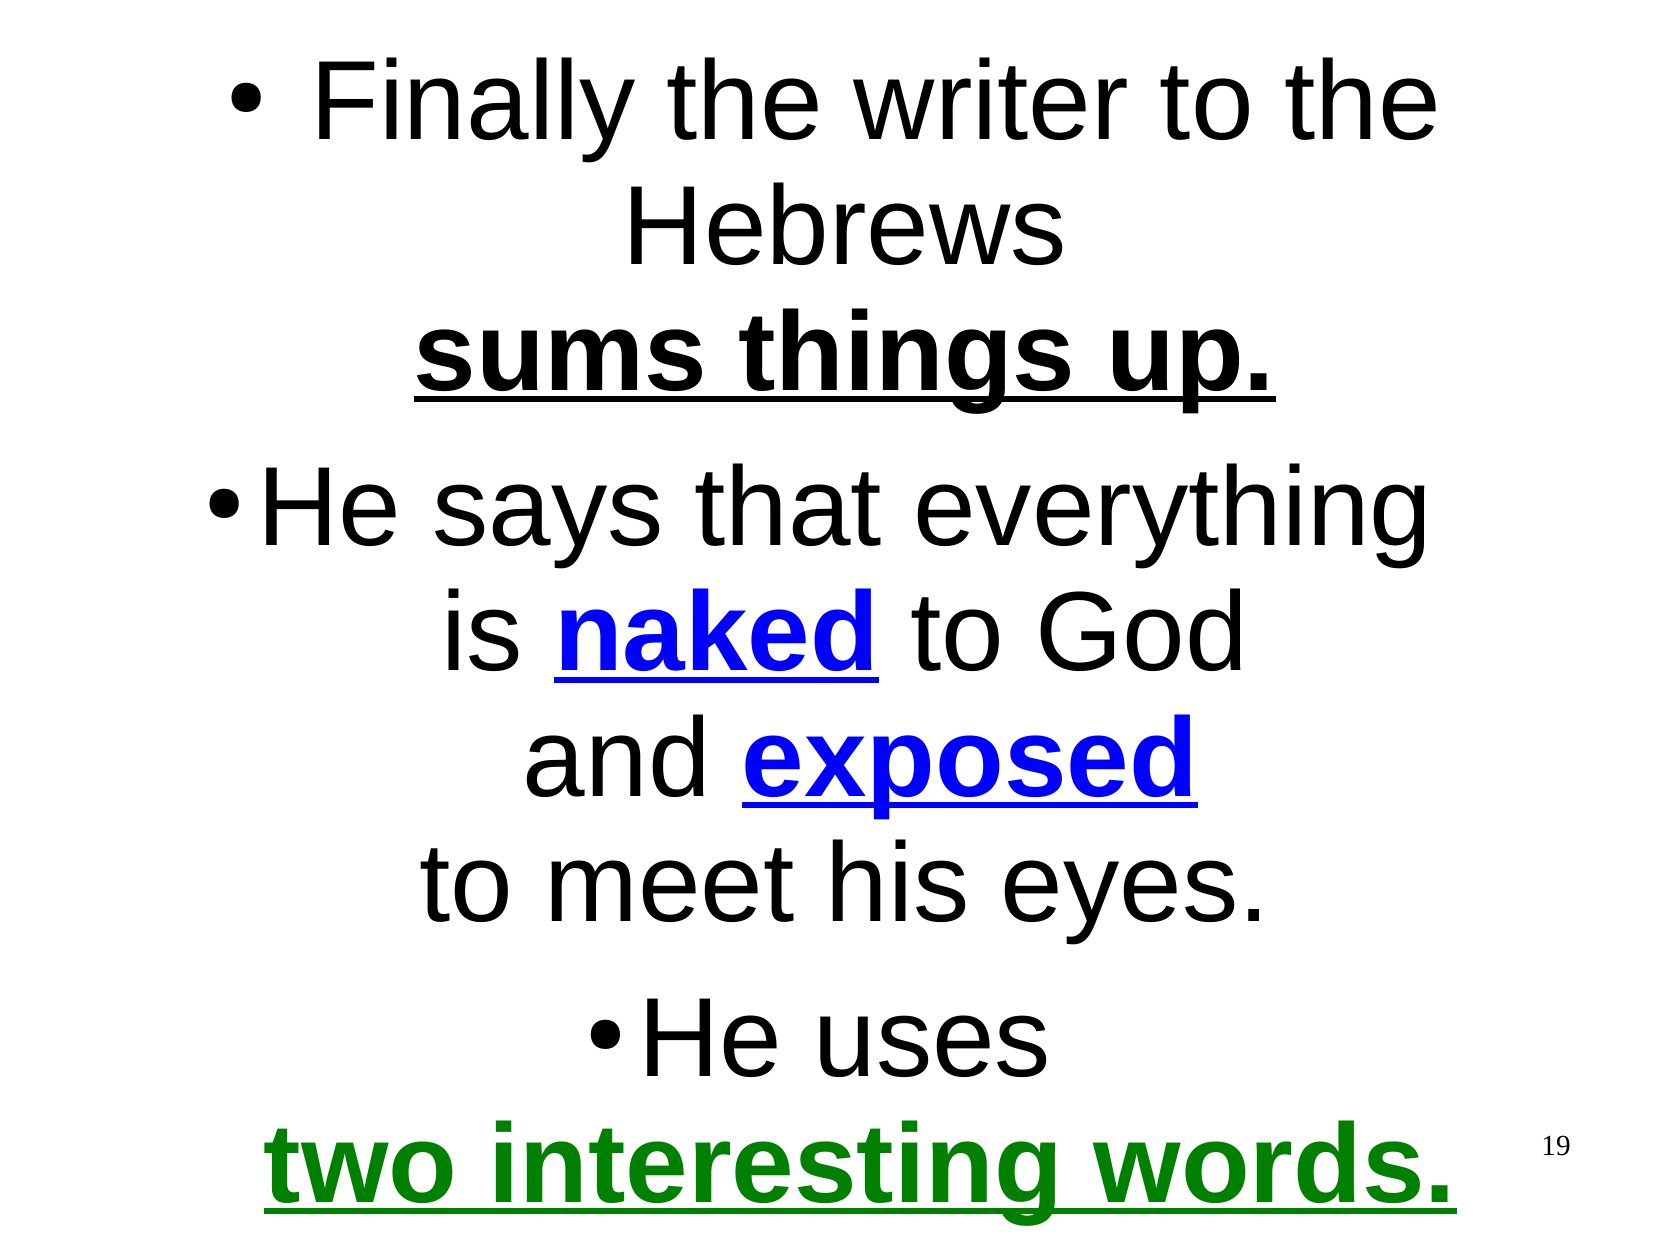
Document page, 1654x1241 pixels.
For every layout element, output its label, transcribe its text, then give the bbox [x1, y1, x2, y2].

list Finally the writer to the Hebrews sums things up. He says that everything is naked to God and exposed to meet his eyes. He uses two interesting words. [37, 37, 1613, 1238]
